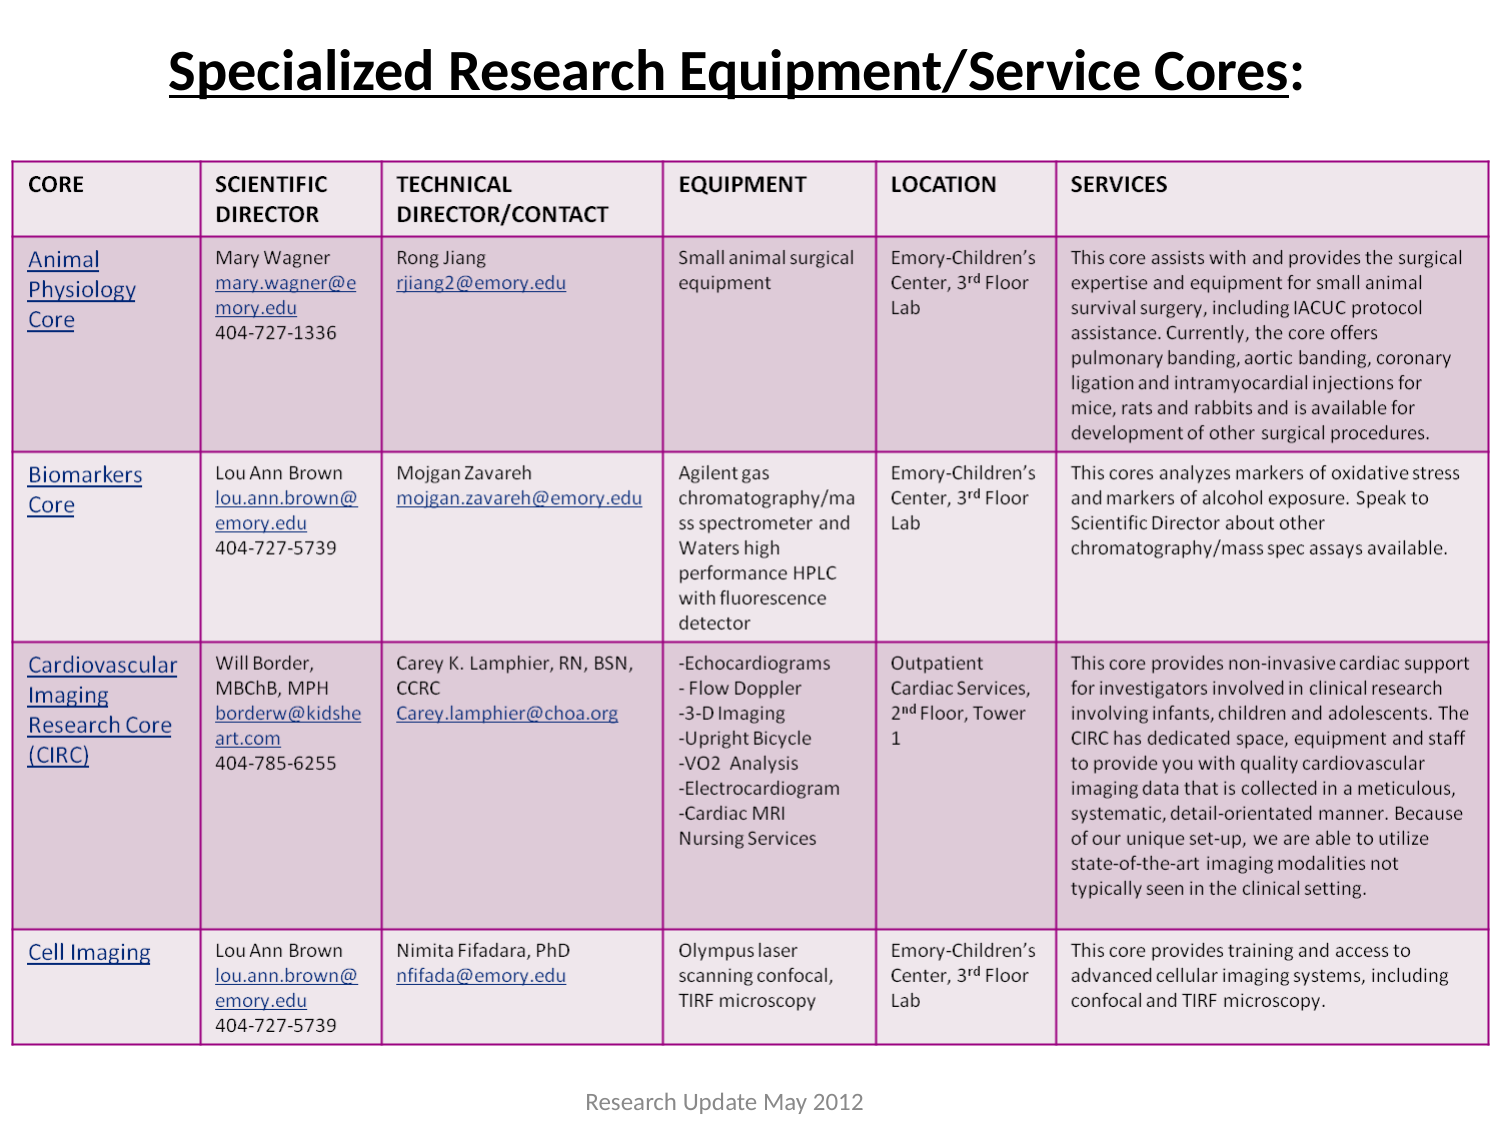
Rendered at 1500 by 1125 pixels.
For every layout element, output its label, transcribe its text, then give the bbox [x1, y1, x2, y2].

text_box Specialized Research Equipment/Service Cores: [37, 24, 1450, 138]
text_box Research Update May 2012 [487, 1074, 963, 1125]
picture [1, 151, 1500, 1058]
